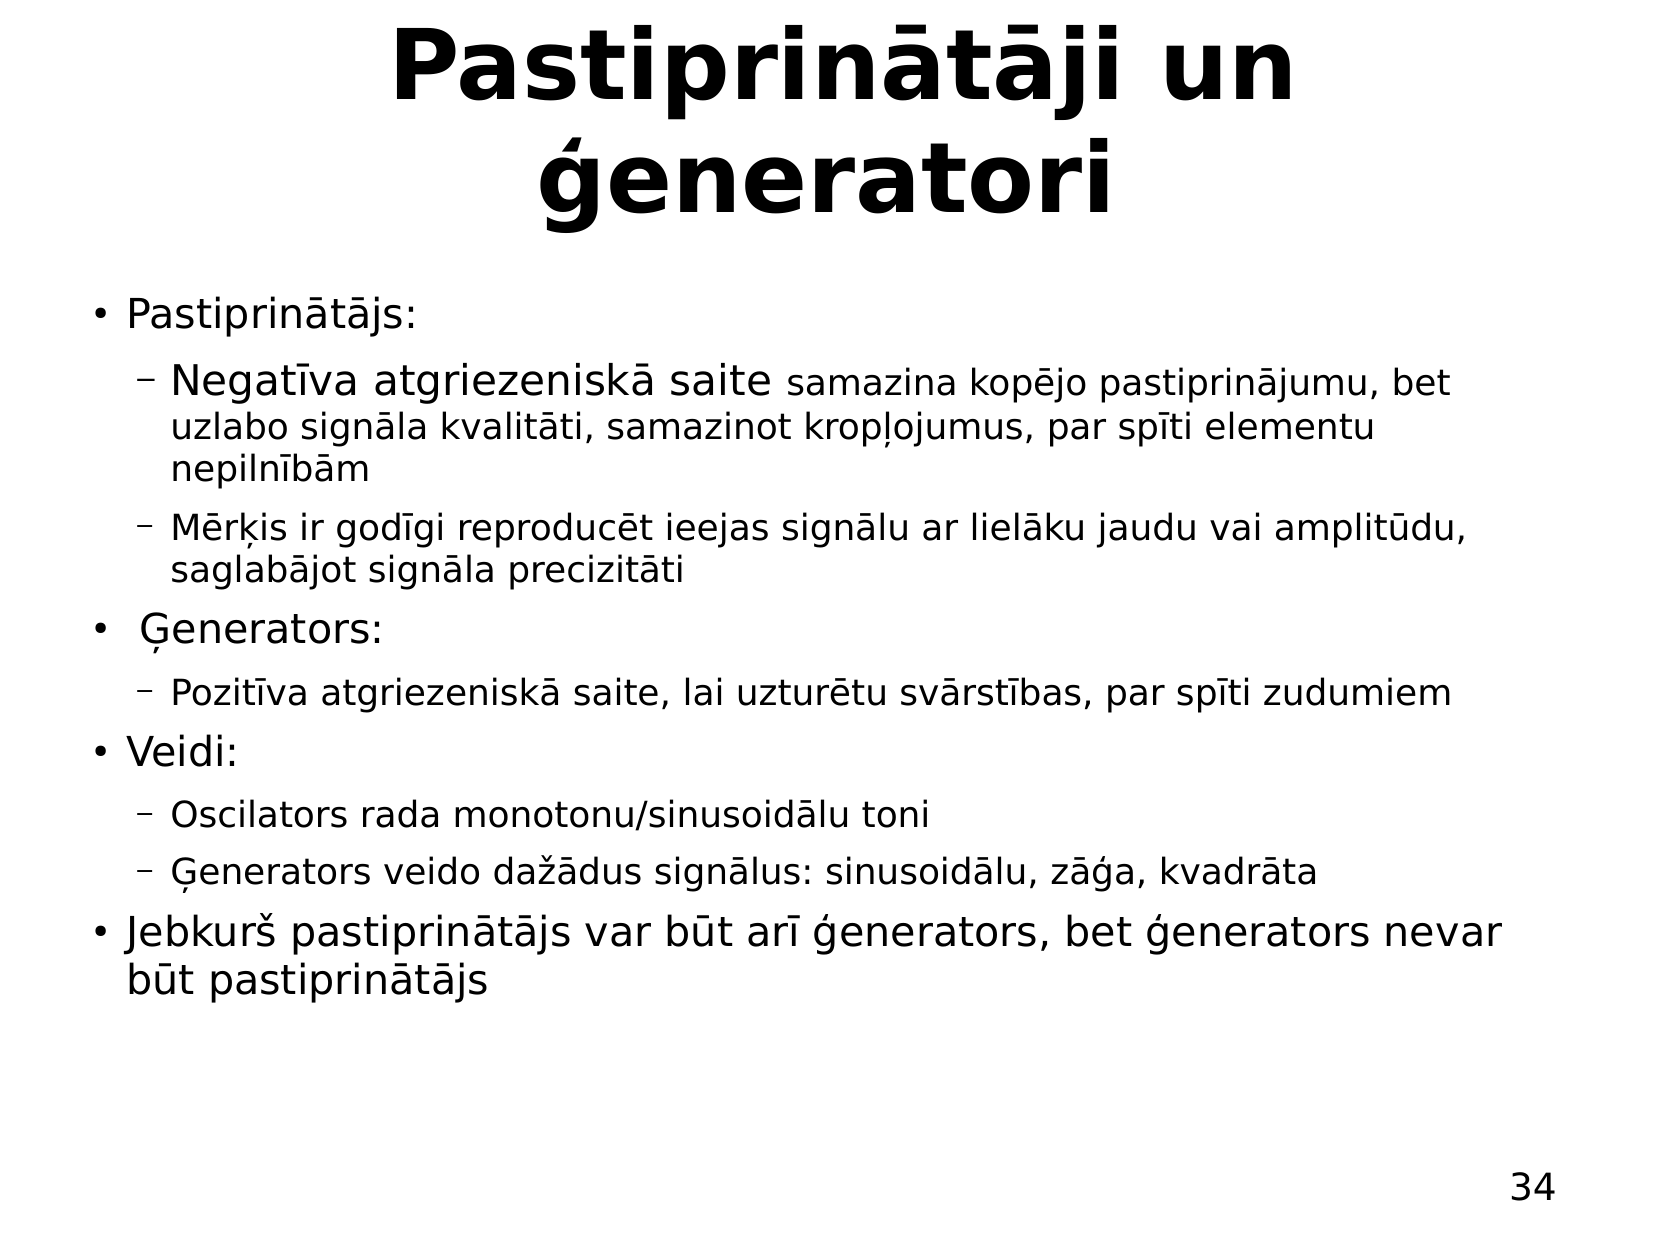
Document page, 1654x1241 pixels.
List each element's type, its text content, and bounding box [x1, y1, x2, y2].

title Pastiprinātāji un ģeneratori [82, 0, 1571, 255]
list Pastiprinātājs: Negatīva atgriezeniskā saite samazina kopējo pastiprinājumu, bet uzlabo signāla kvalitāti, samazinot kropļojumus, par spīti elementu nepilnībām Mērķis ir godīgi reproducēt ieejas signālu ar lielāku jaudu vai amplitūdu, saglabājot signāla precizitāti Ģenerators: Pozitīva atgriezeniskā saite, lai uzturētu svārstības, par spīti zudumiem Veidi: Oscilators rada monotonu/sinusoidālu toni Ģenerators veido dažādus signālus: sinusoidālu, zāģa, kvadrāta Jebkurš pastiprinātājs var būt arī ģenerators, bet ģenerators nevar būt pastiprinātājs [82, 290, 1571, 1010]
